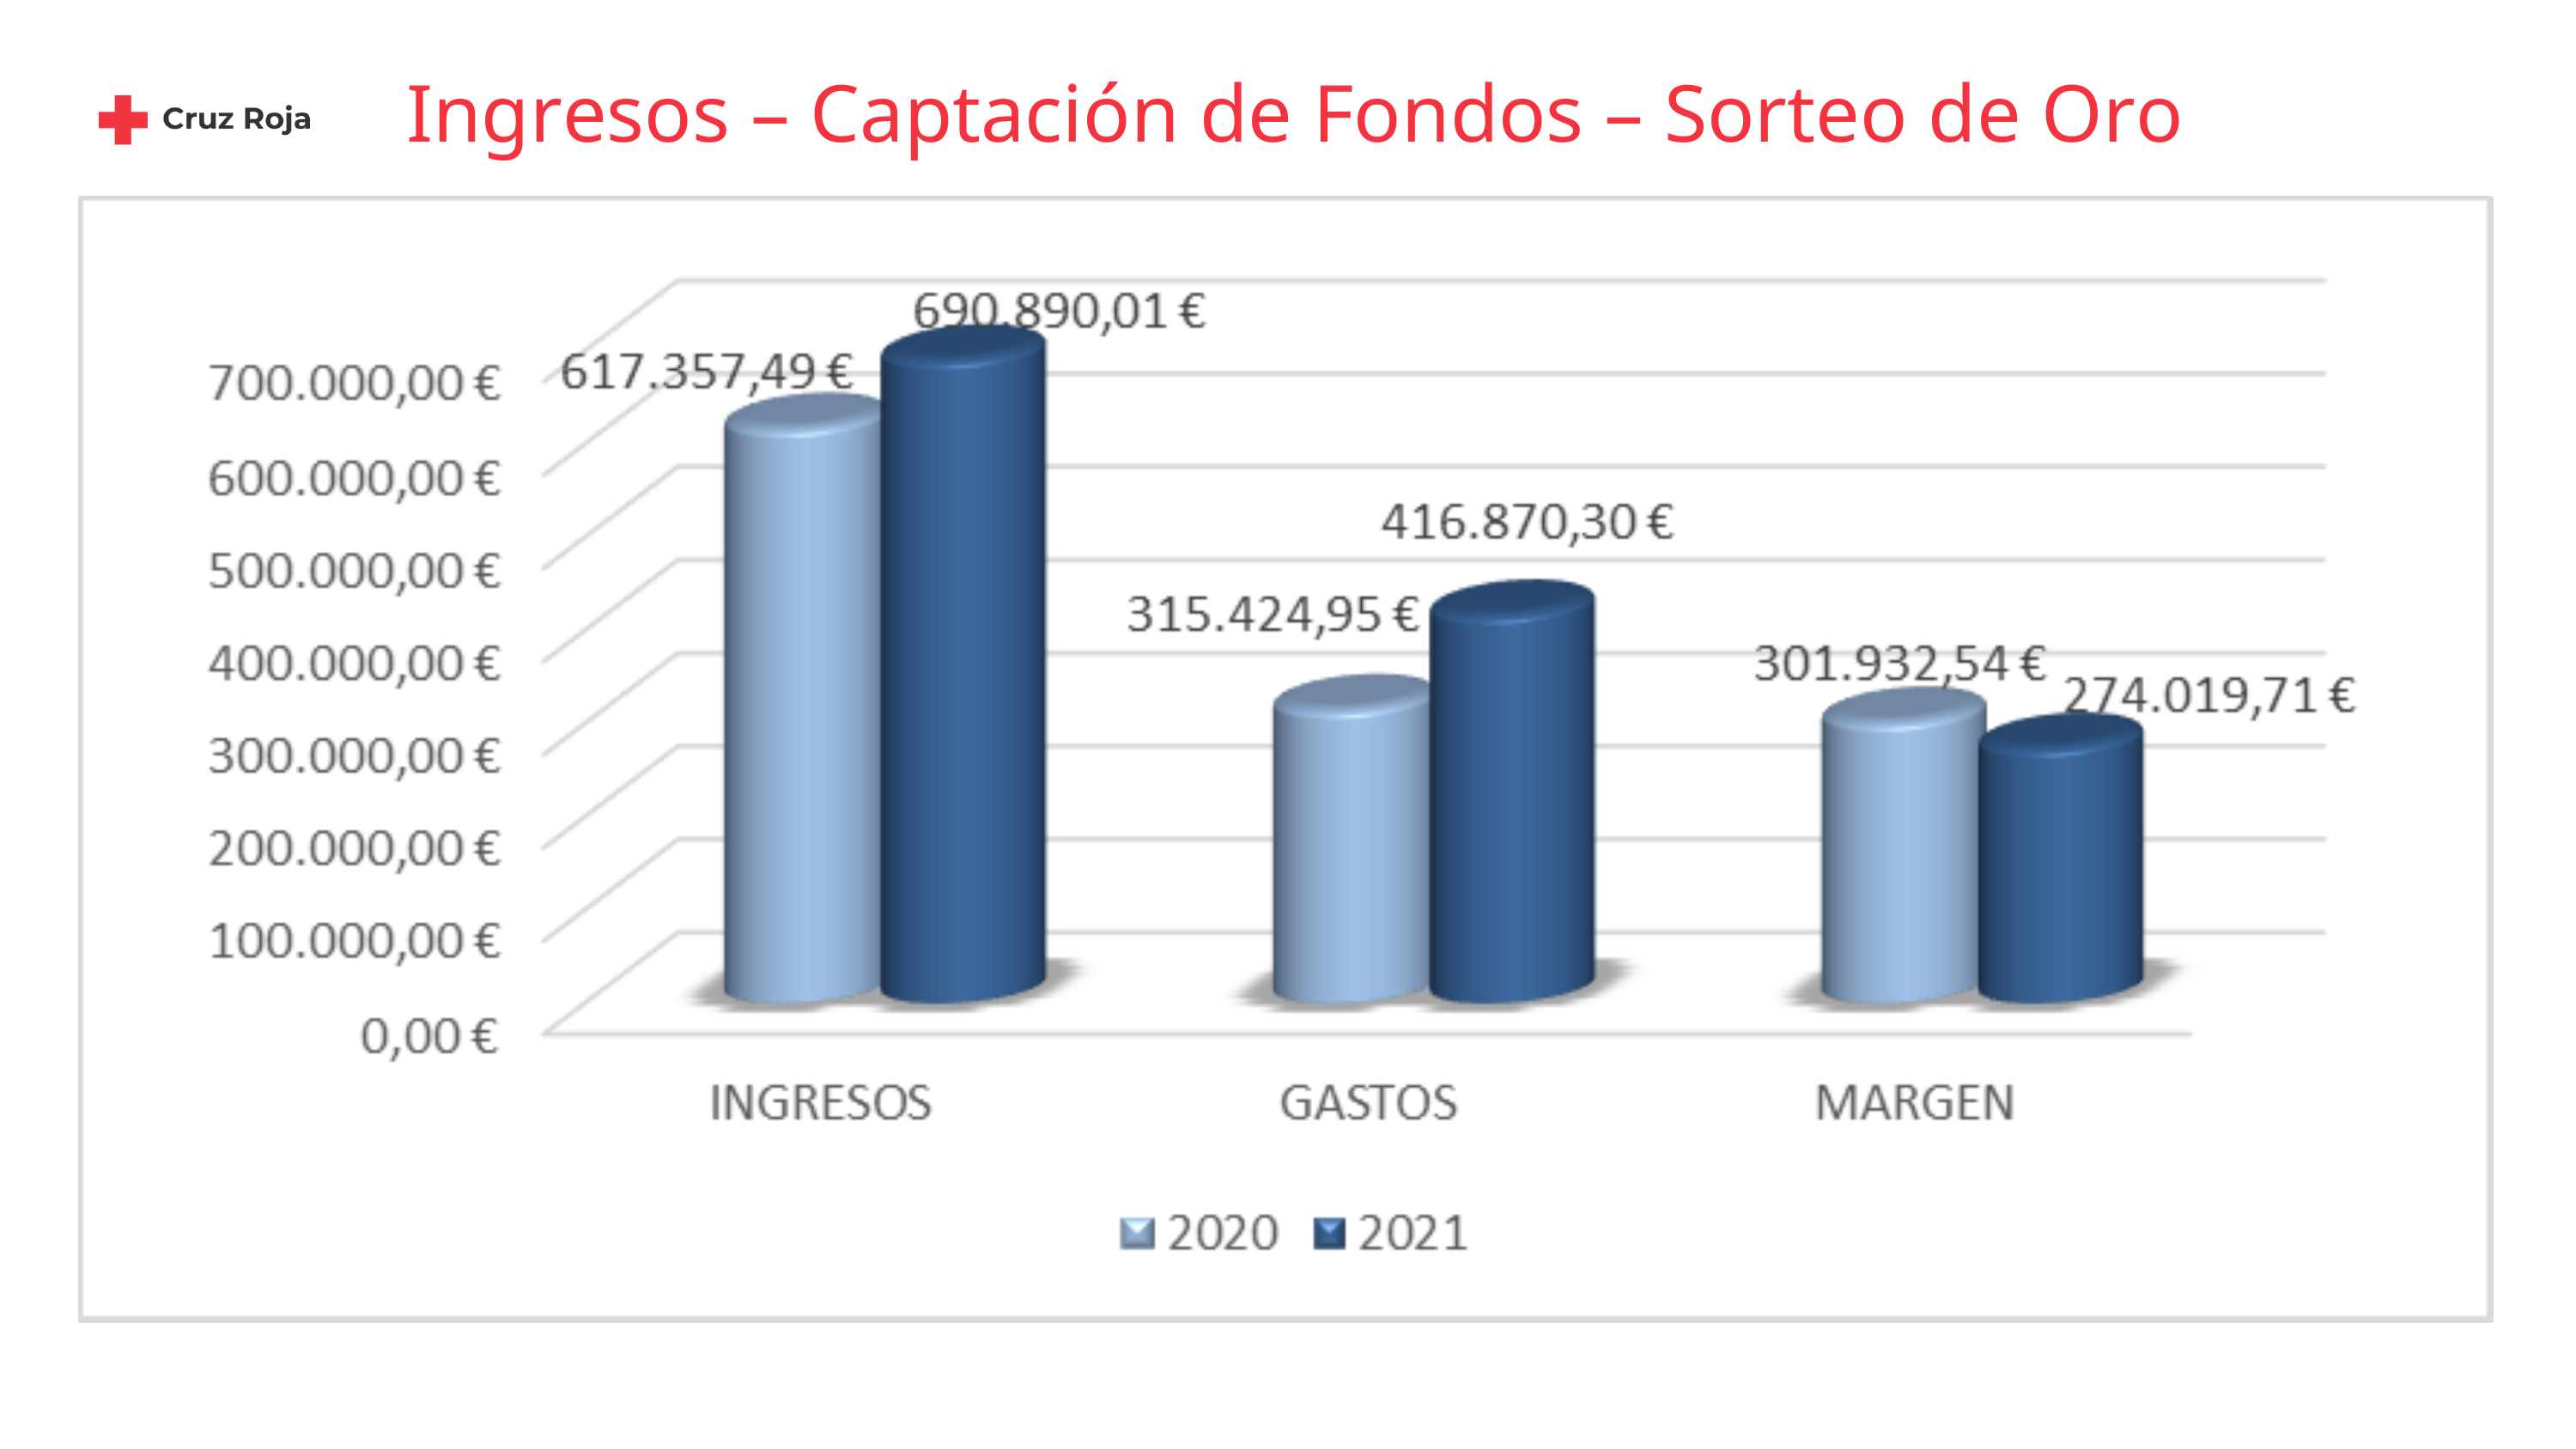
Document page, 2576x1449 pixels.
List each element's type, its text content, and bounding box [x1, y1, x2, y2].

picture [78, 196, 2494, 1323]
text_box Ingresos – Captación de Fondos – Sorteo de Oro [393, 75, 2501, 165]
